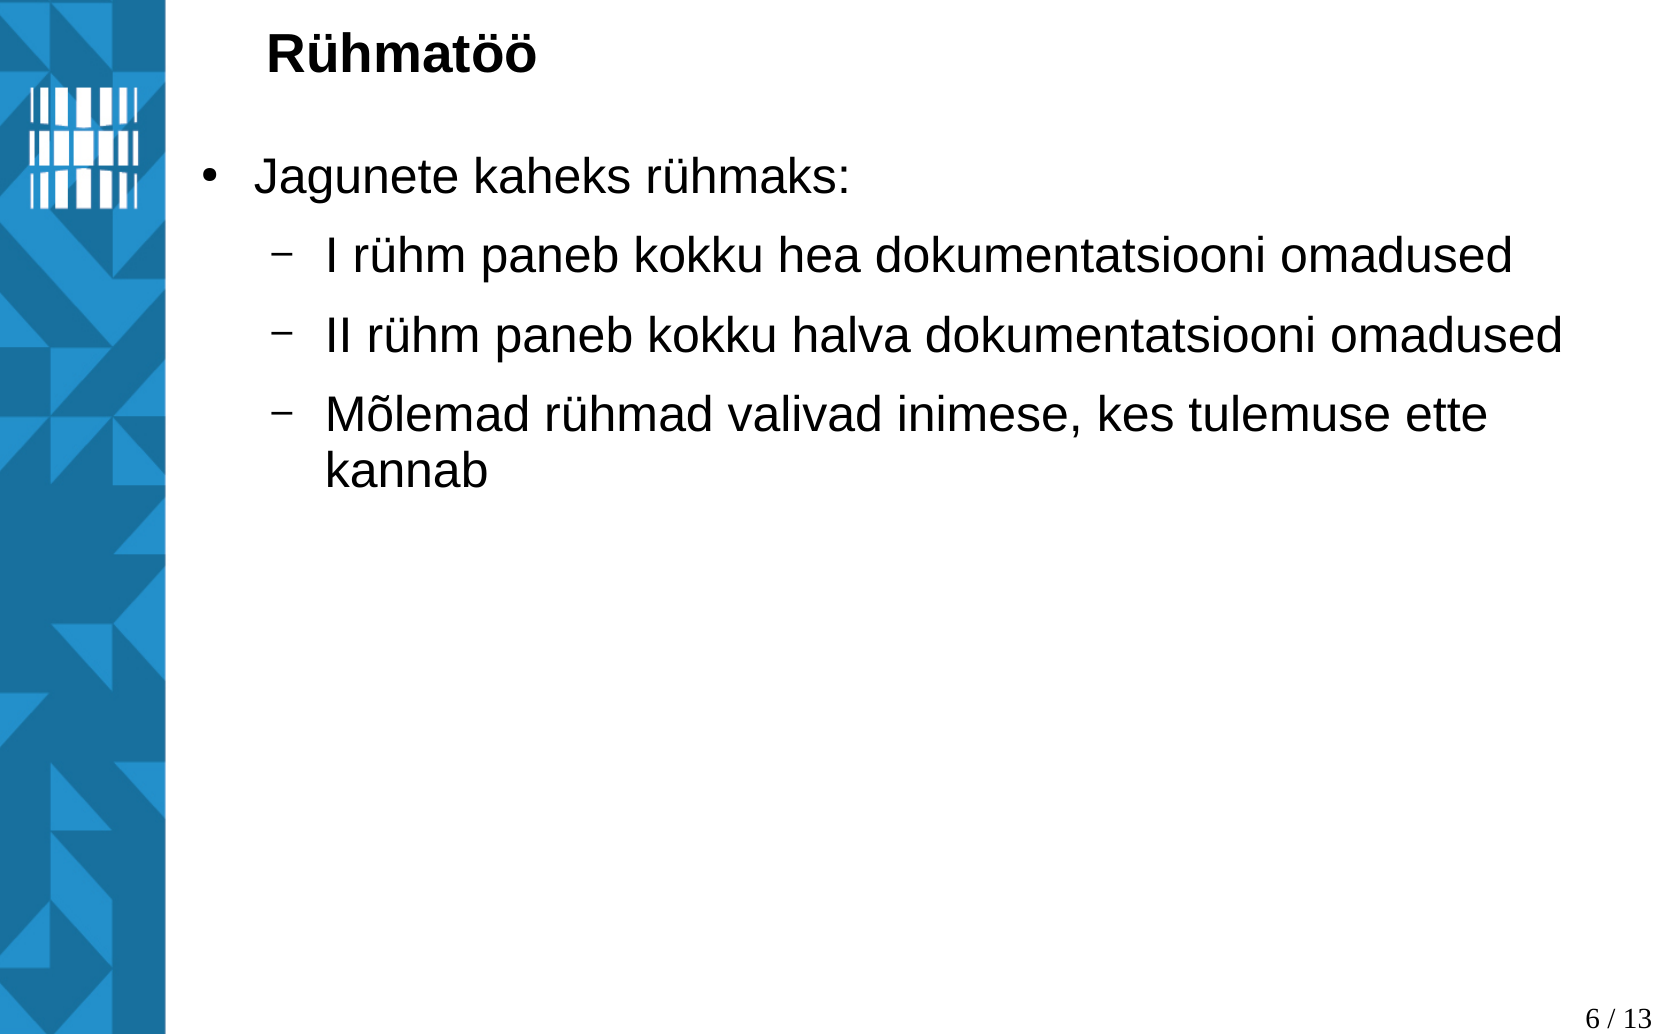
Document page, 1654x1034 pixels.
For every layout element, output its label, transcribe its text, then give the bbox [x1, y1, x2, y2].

title Rühmatöö [266, 11, 1625, 95]
list Jagunete kaheks rühmaks: I rühm paneb kokku hea dokumentatsiooni omadused II rühm paneb kokku halva dokumentatsiooni omadused Mõlemad rühmad valivad inimese, kes tulemuse ette kannab [183, 148, 1590, 621]
